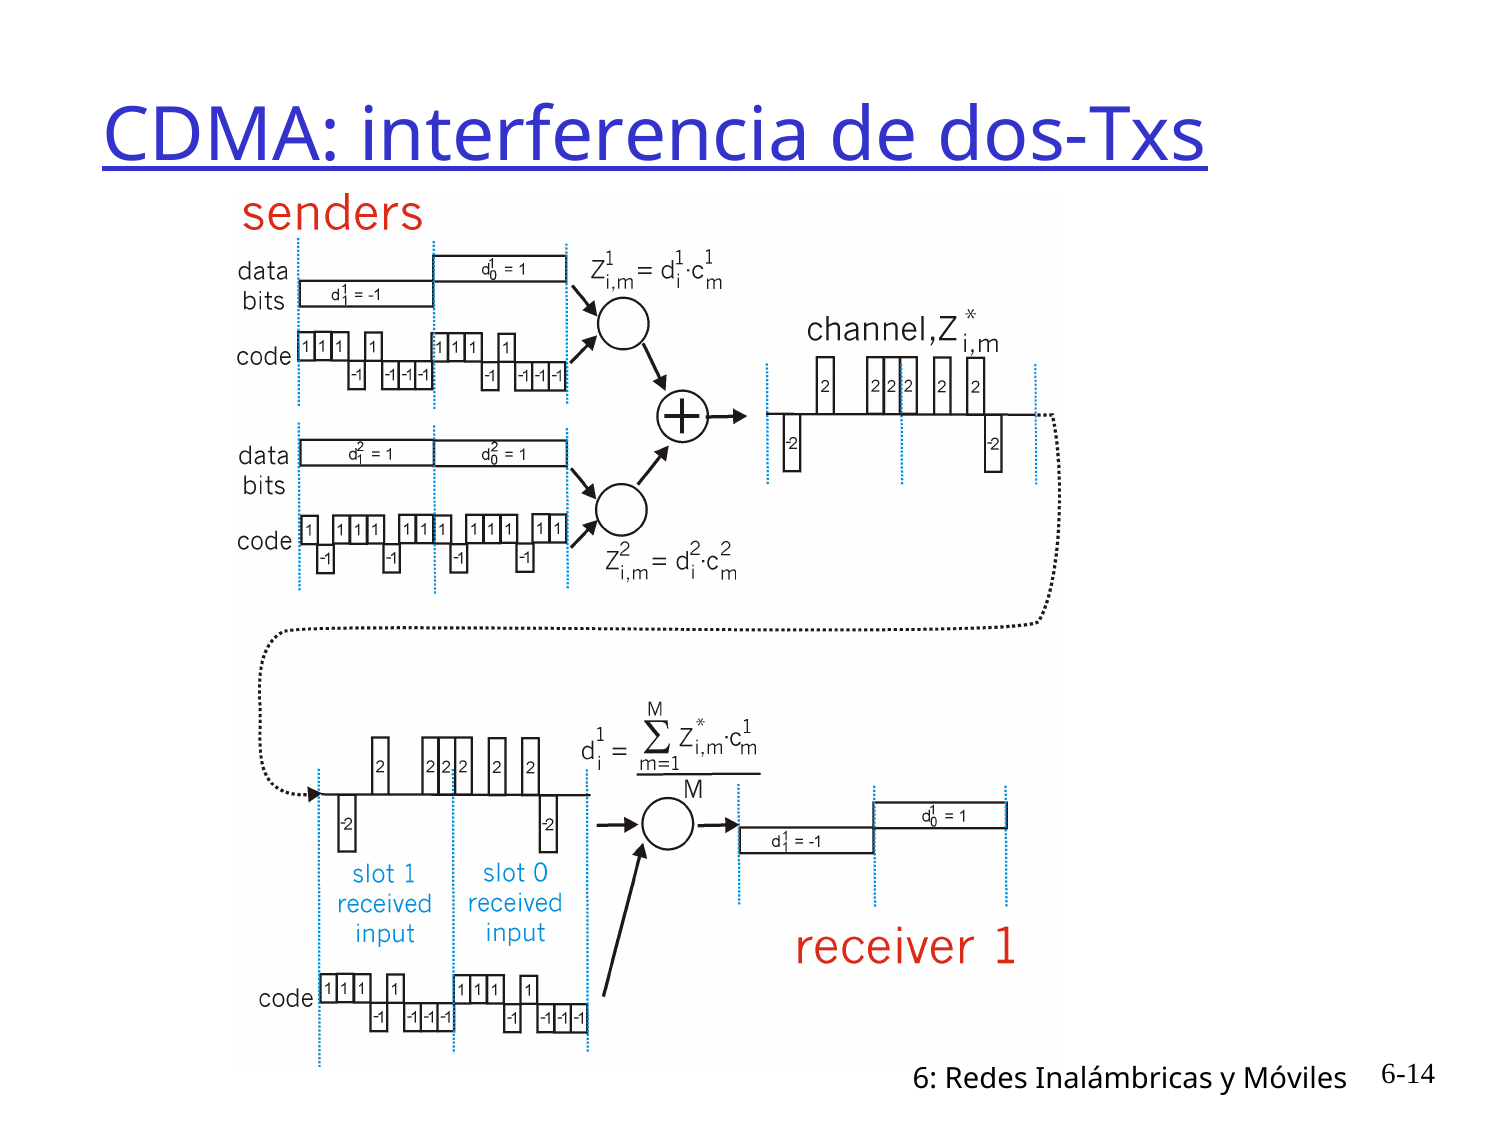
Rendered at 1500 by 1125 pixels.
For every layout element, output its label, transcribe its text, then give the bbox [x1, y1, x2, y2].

title CDMA: interferencia de dos-Txs [87, 37, 1363, 225]
picture [236, 193, 1061, 1067]
